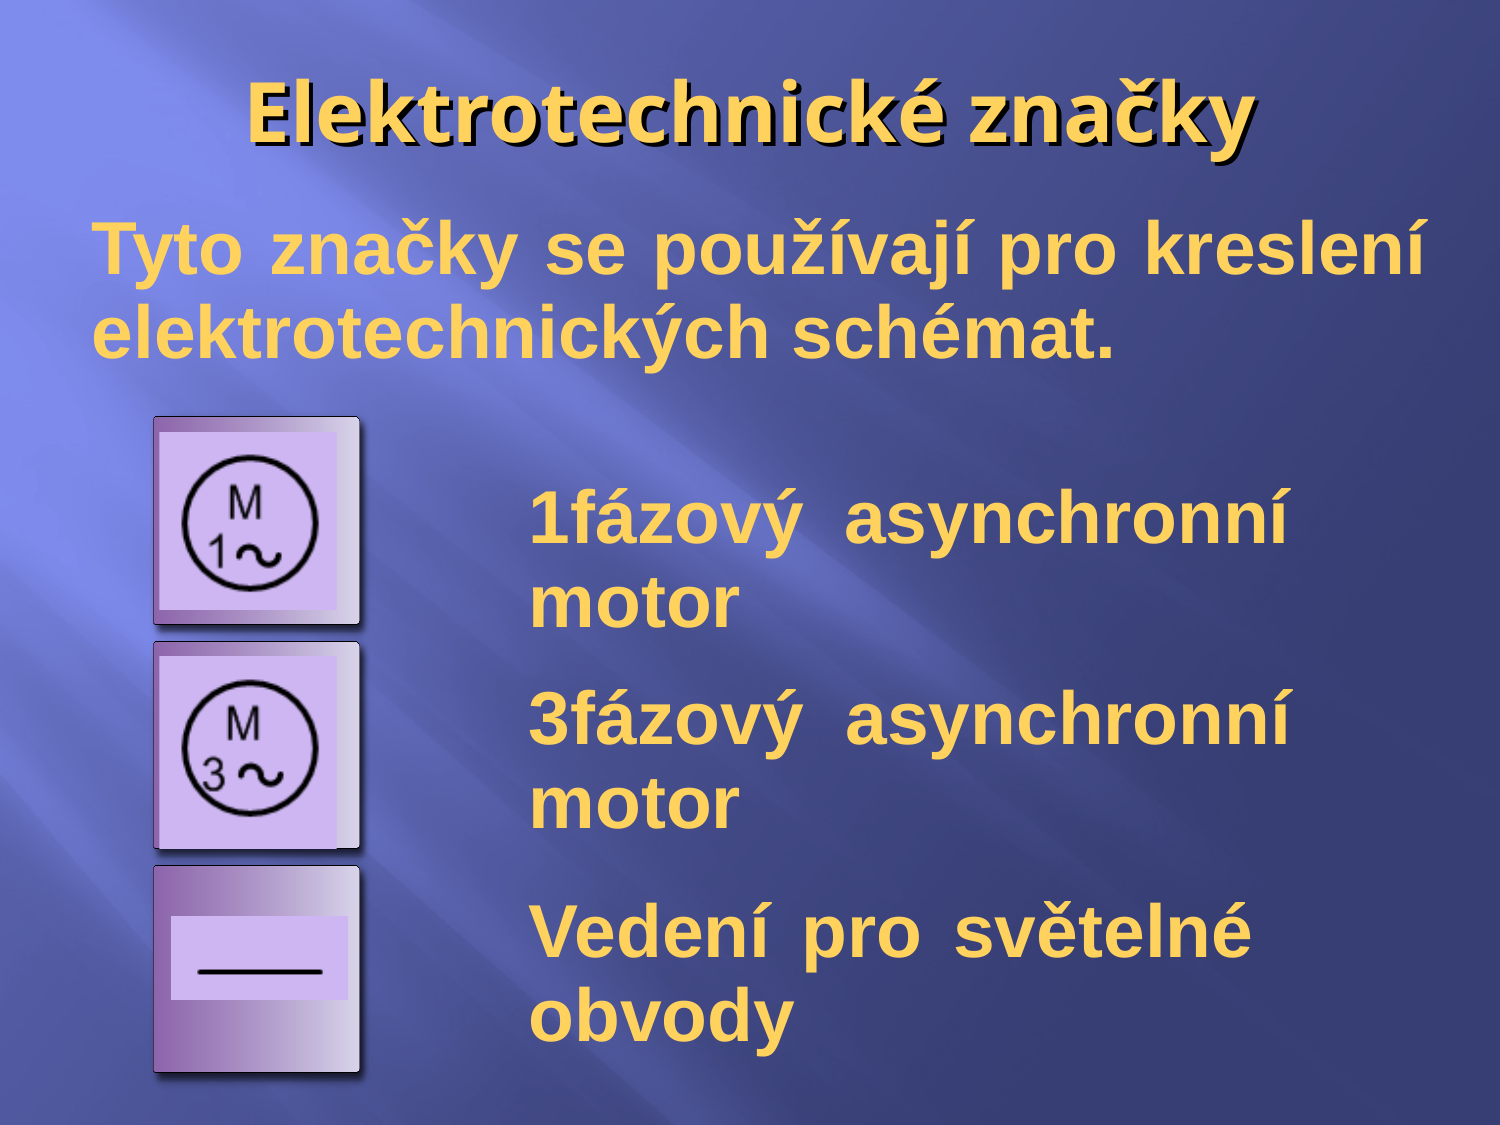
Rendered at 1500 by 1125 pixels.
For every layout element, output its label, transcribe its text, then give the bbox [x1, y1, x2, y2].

title Elektrotechnické značky [75, 45, 1426, 173]
picture [147, 408, 373, 1095]
text_box 3fázový asynchronní motor [513, 668, 1329, 835]
text_box 1fázový asynchronní motor [513, 467, 1306, 622]
text_box Tyto značky se používají pro kreslení elektrotechnických schémat. [76, 184, 1447, 398]
text_box Vedení pro světelné obvody [513, 881, 1317, 1047]
